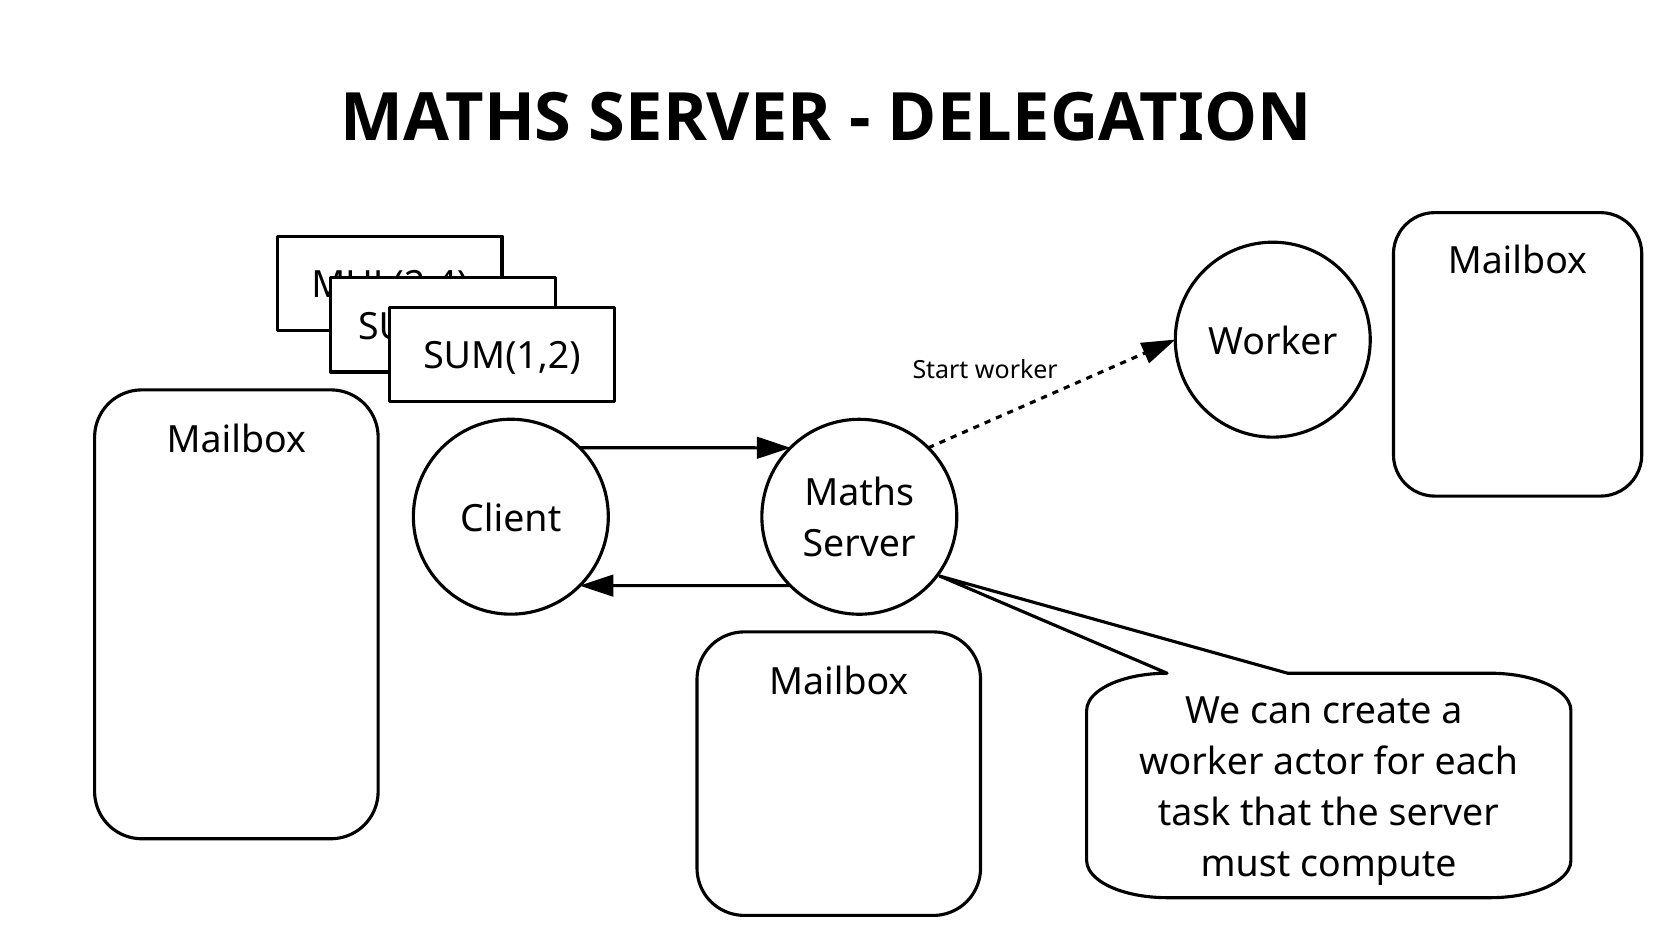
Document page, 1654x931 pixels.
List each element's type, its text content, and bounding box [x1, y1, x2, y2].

text_box Maths Server [761, 419, 957, 615]
text_box Client [413, 419, 609, 615]
text_box Mailbox [94, 389, 379, 839]
text_box Start worker [897, 344, 1087, 390]
text_box Mailbox [697, 631, 981, 916]
title MATHS SERVER - DELEGATION [82, 36, 1571, 193]
text_box MUL(2,4) [277, 236, 502, 331]
text_box Mailbox [1393, 212, 1642, 497]
text_box We can create a worker actor for each task that the server must compute [939, 576, 1571, 898]
text_box SUM(1,2) [389, 307, 615, 402]
text_box SUB(0,23) [330, 277, 556, 373]
text_box Worker [1175, 242, 1371, 438]
